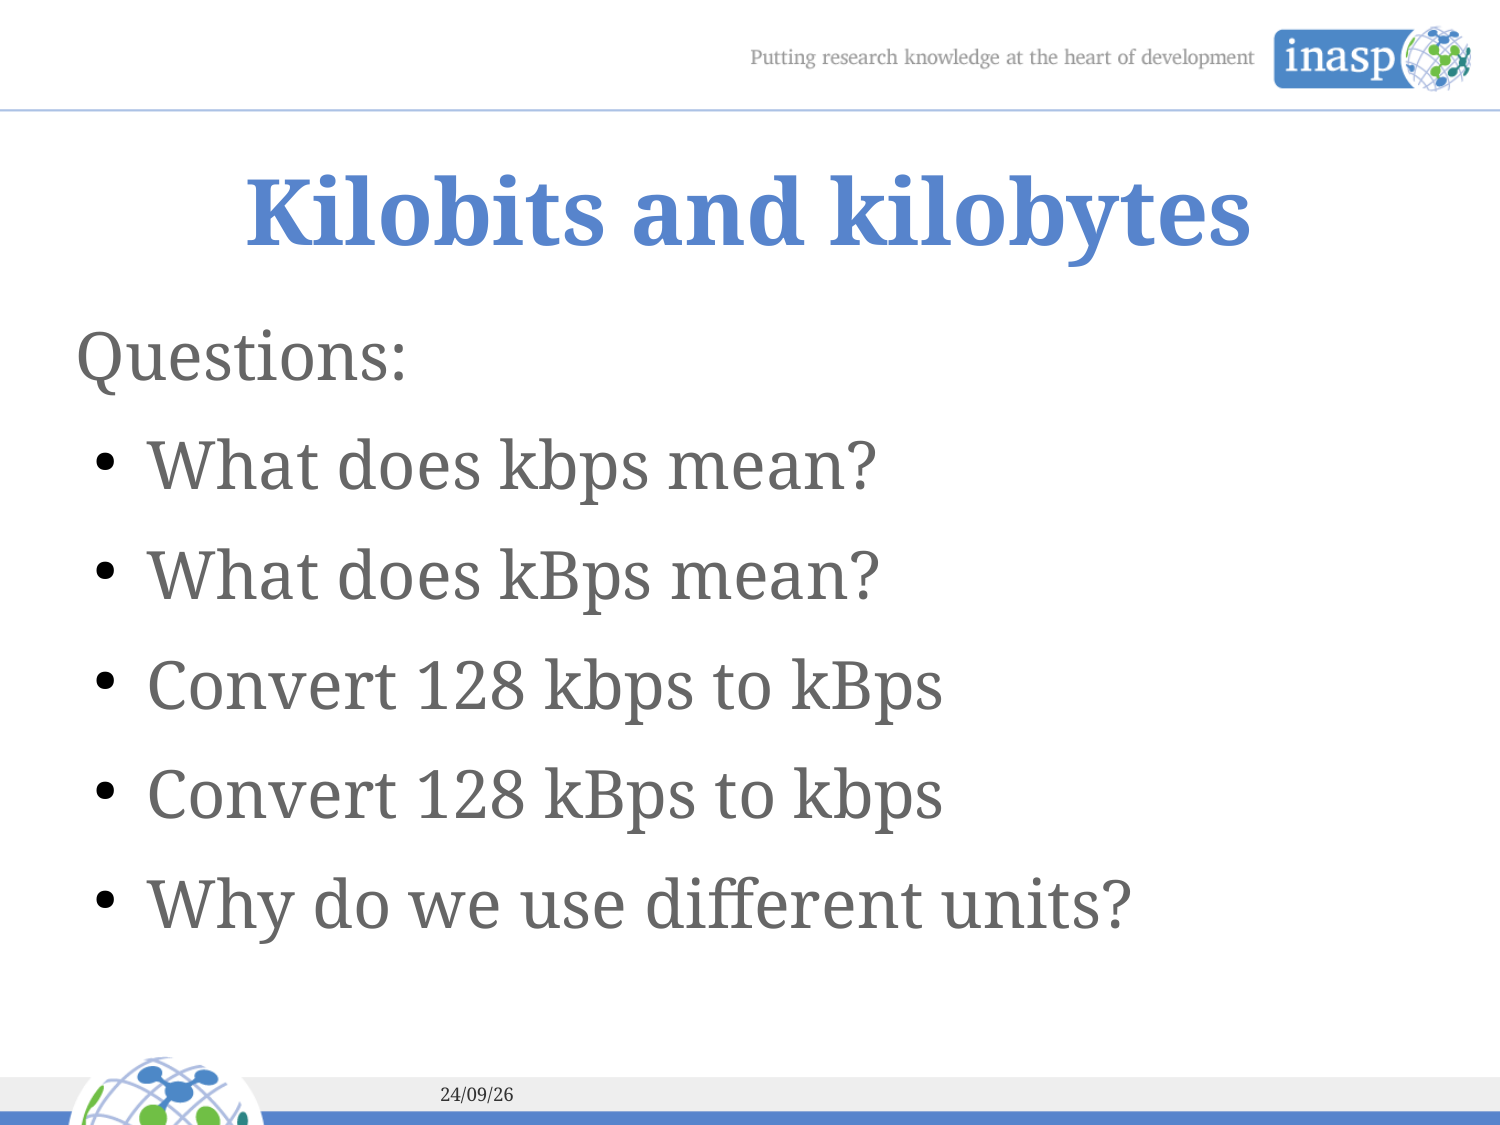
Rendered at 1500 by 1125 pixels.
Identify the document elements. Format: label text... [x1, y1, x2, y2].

title Kilobits and kilobytes [75, 129, 1426, 313]
picture [0, 0, 1500, 1125]
list Questions: What does kbps mean? What does kBps mean? Convert 128 kbps to kBps Convert 128 kBps to kbps Why do we use different units? [75, 313, 1426, 967]
